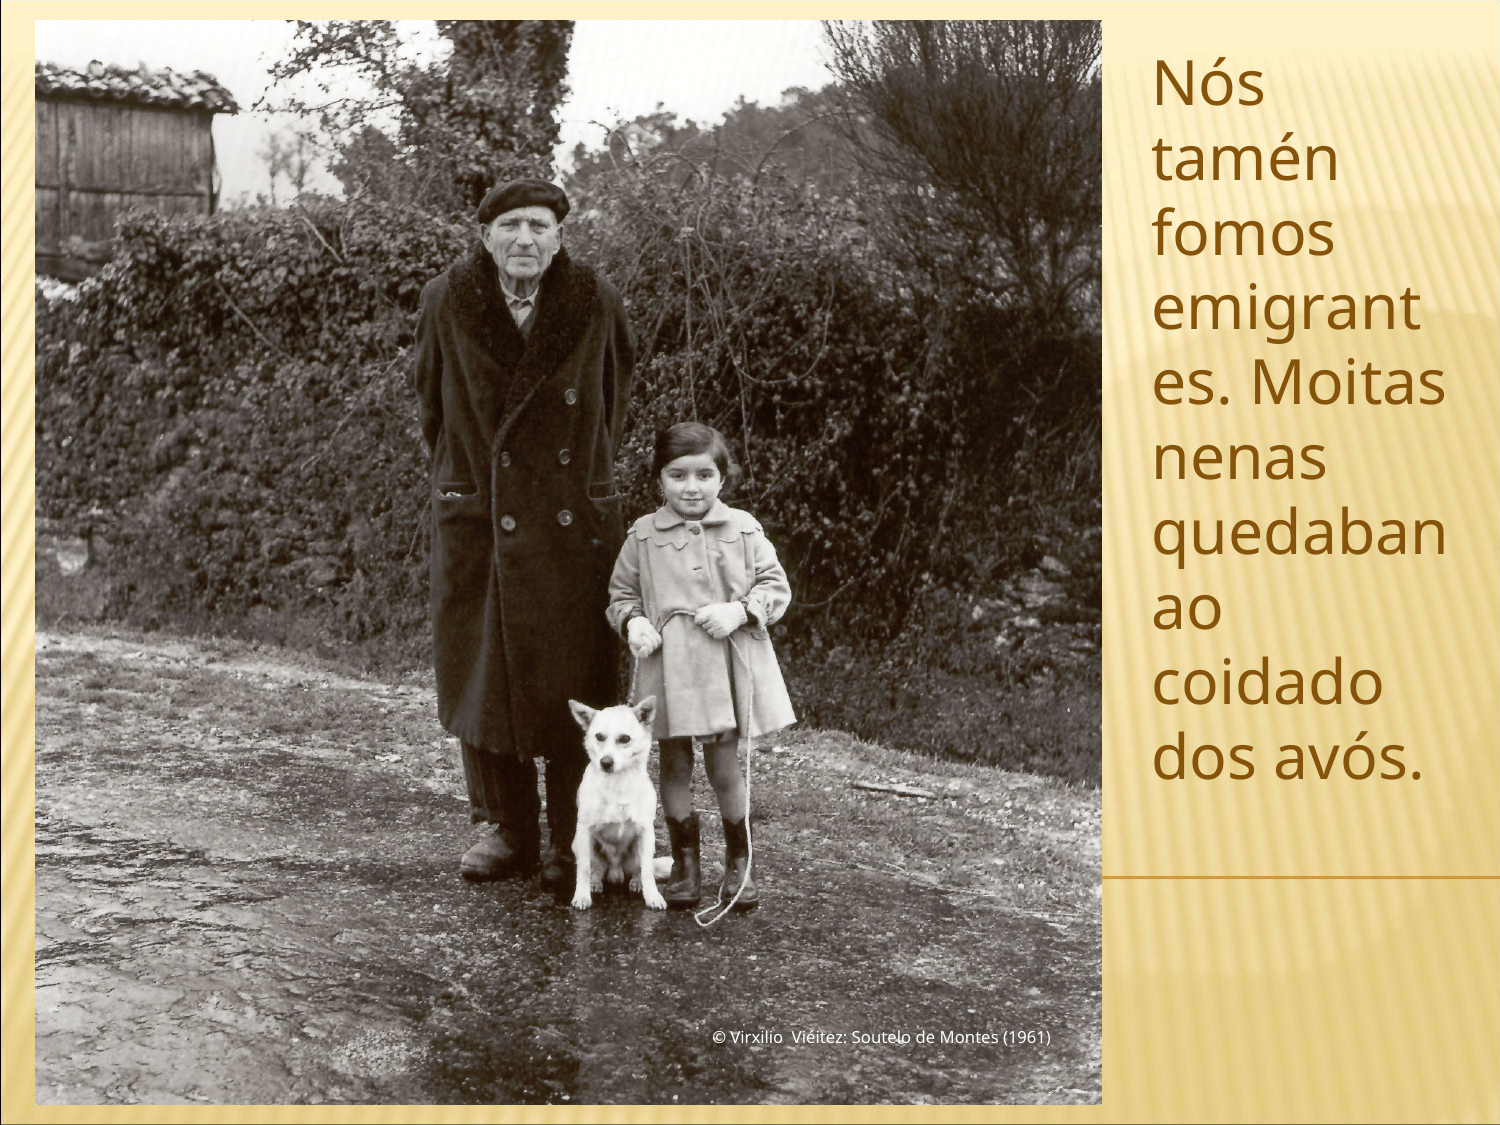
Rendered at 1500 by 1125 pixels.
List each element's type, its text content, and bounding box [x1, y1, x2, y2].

text_box Nós tamén fomos emigrantes. Moitas nenas quedaban ao coidado dos avós. [1136, 35, 1465, 800]
text_box © Virxilio Viéitez: Soutelo de Montes (1961) [503, 1019, 1067, 1055]
picture [0, 0, 1500, 1125]
